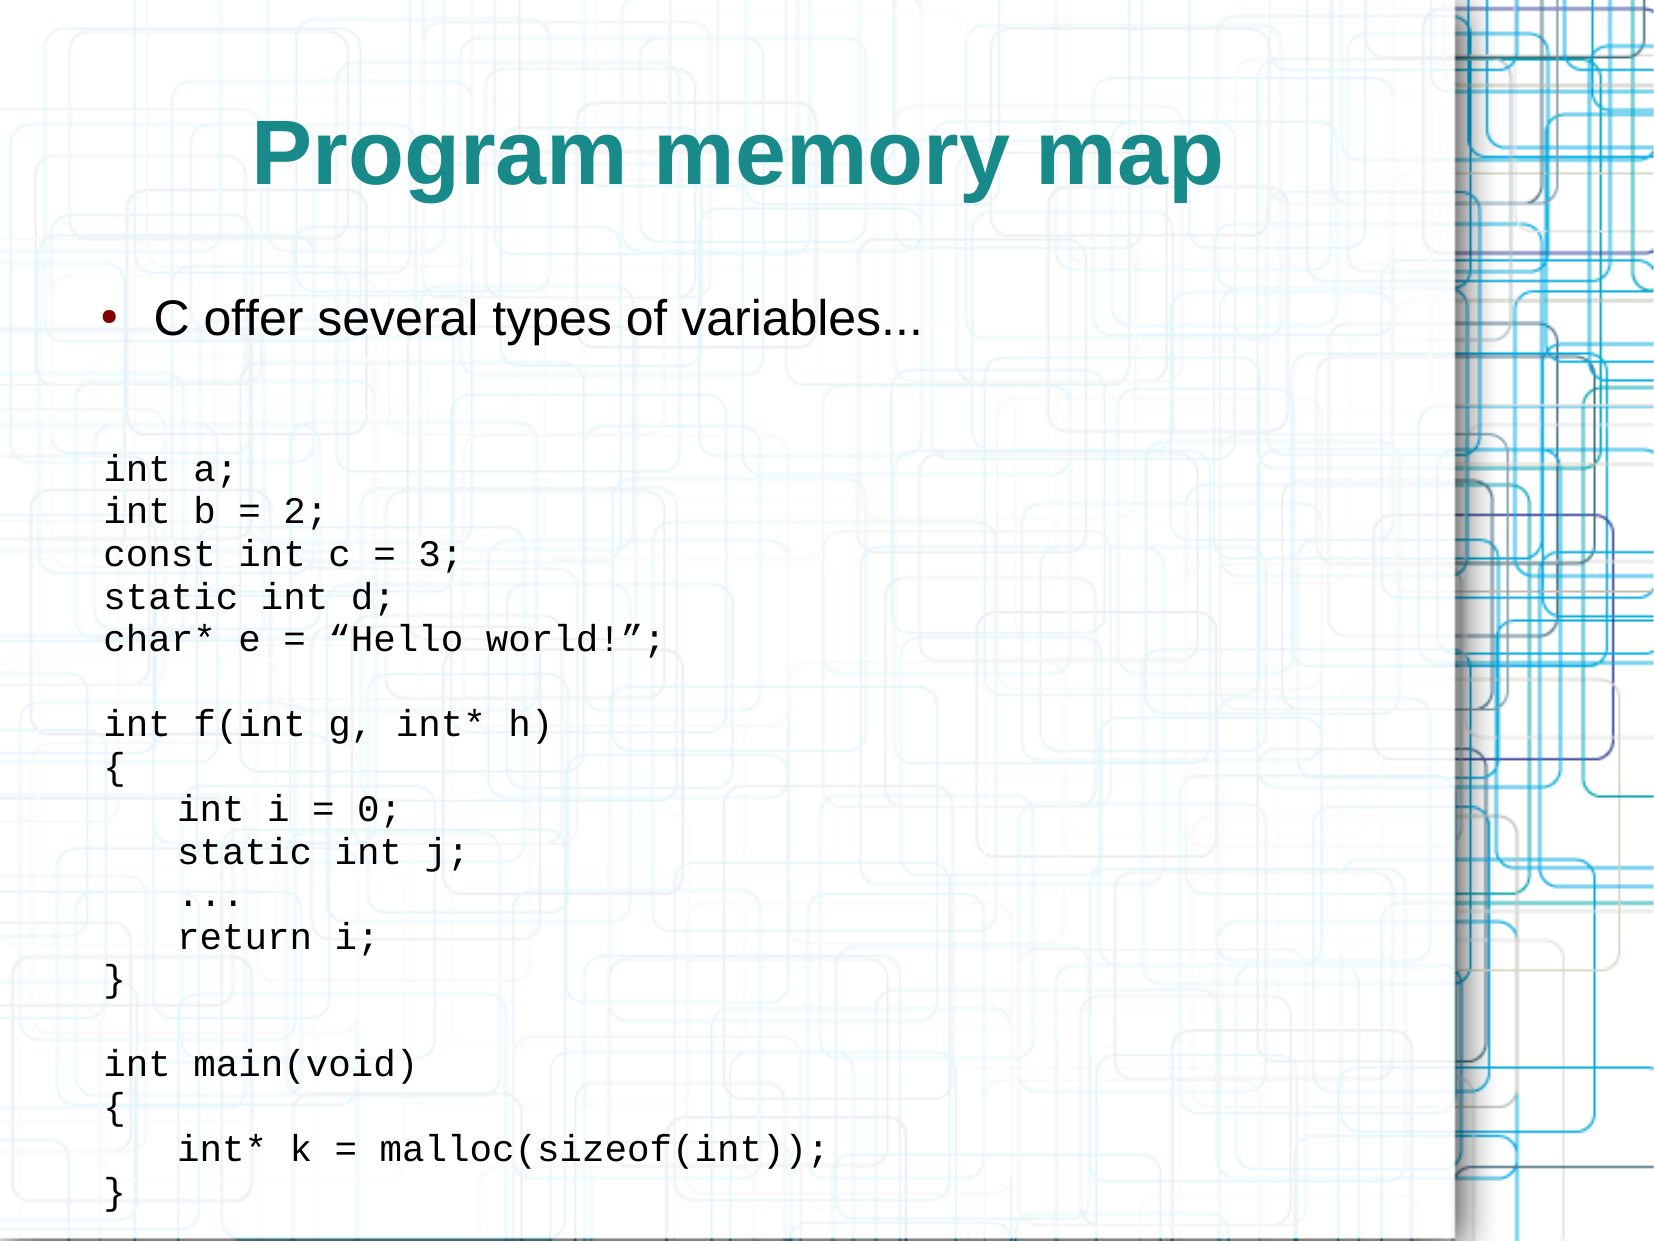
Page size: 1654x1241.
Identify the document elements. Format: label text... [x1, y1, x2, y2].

list C offer several types of variables... [82, 290, 1418, 384]
title Program memory map [59, 49, 1418, 257]
text_box int a; int b = 2; const int c = 3; static int d; char* e = “Hello world!”; int f(int g, int* h) { int i = 0; static int j; ... return i; } int main(void) { int* k = malloc(sizeof(int)); } [88, 442, 1388, 1224]
picture [0, 0, 1654, 1241]
